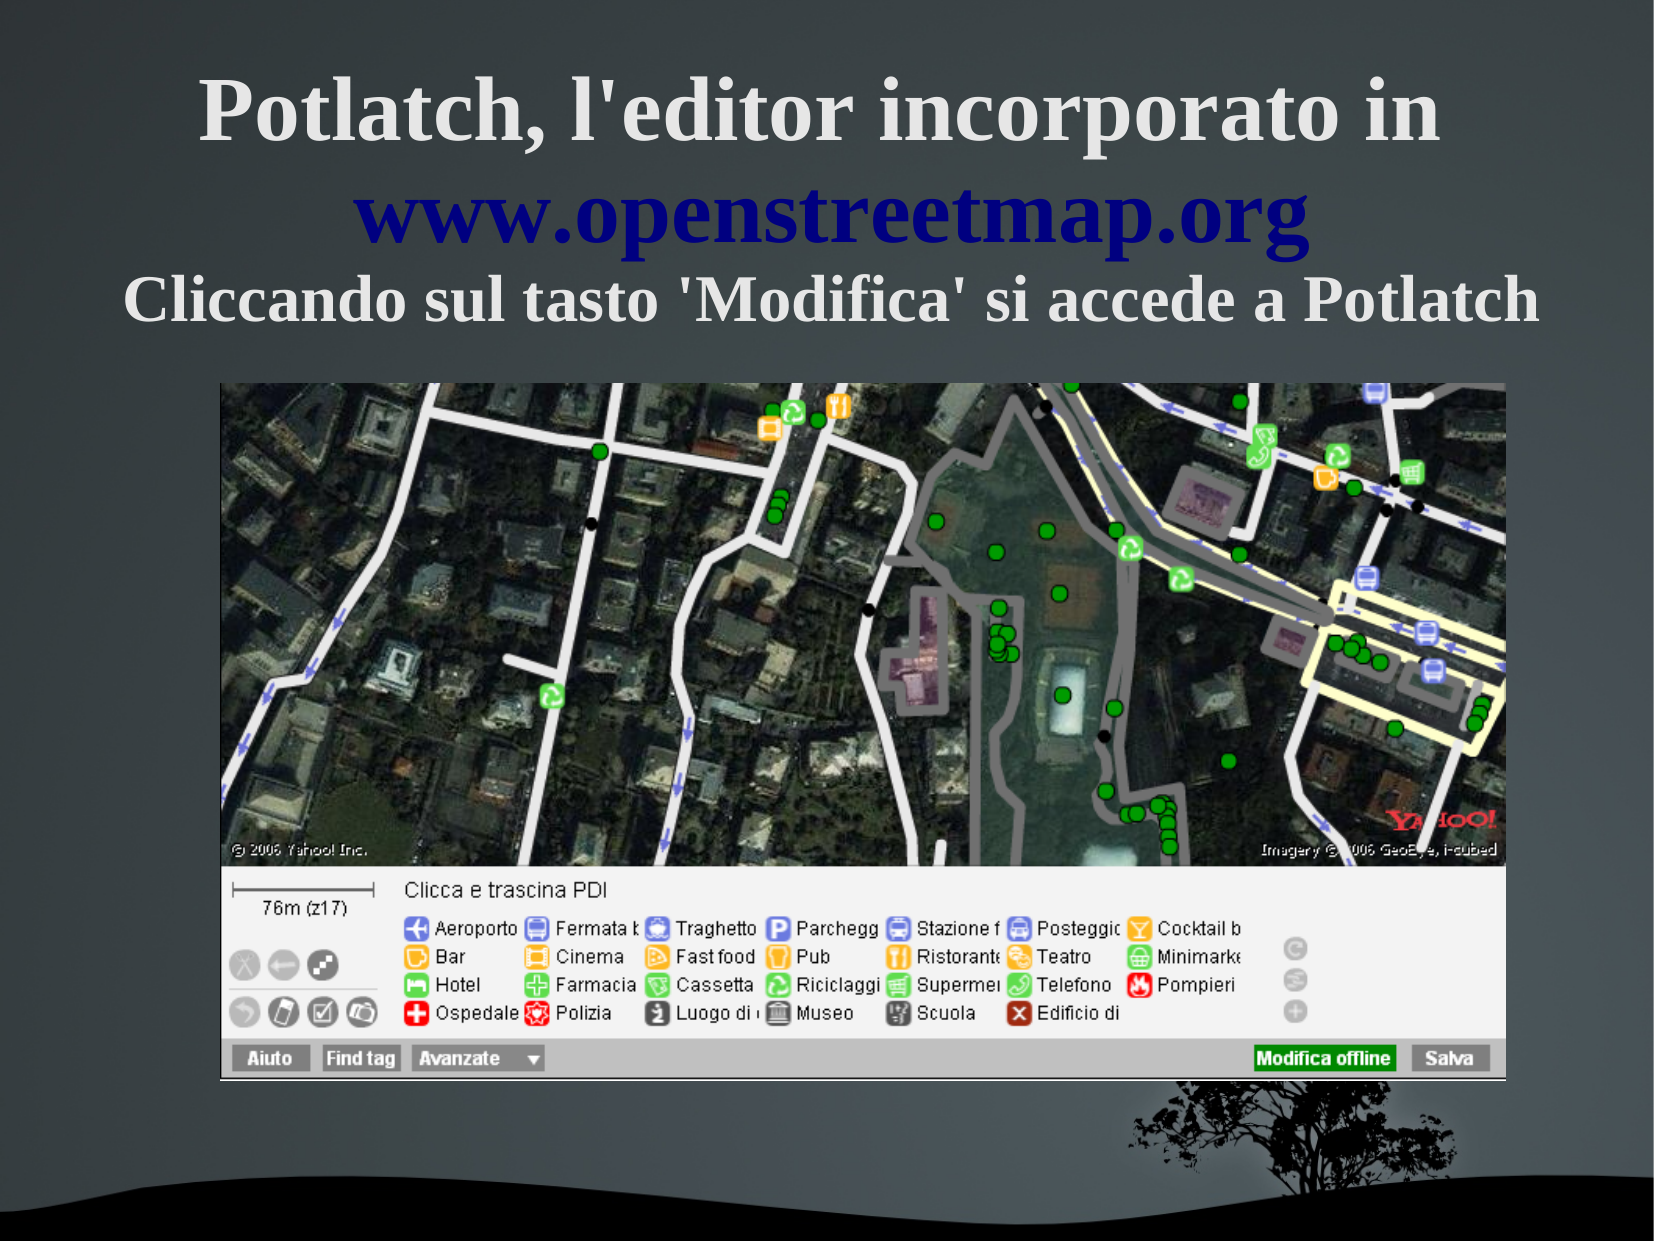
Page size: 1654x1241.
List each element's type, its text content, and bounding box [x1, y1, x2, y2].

title Potlatch, l'editor incorporato in www.openstreetmap.org Cliccando sul tasto 'Modifica' si accede a Potlatch [88, 59, 1577, 337]
picture [0, 0, 1654, 1241]
